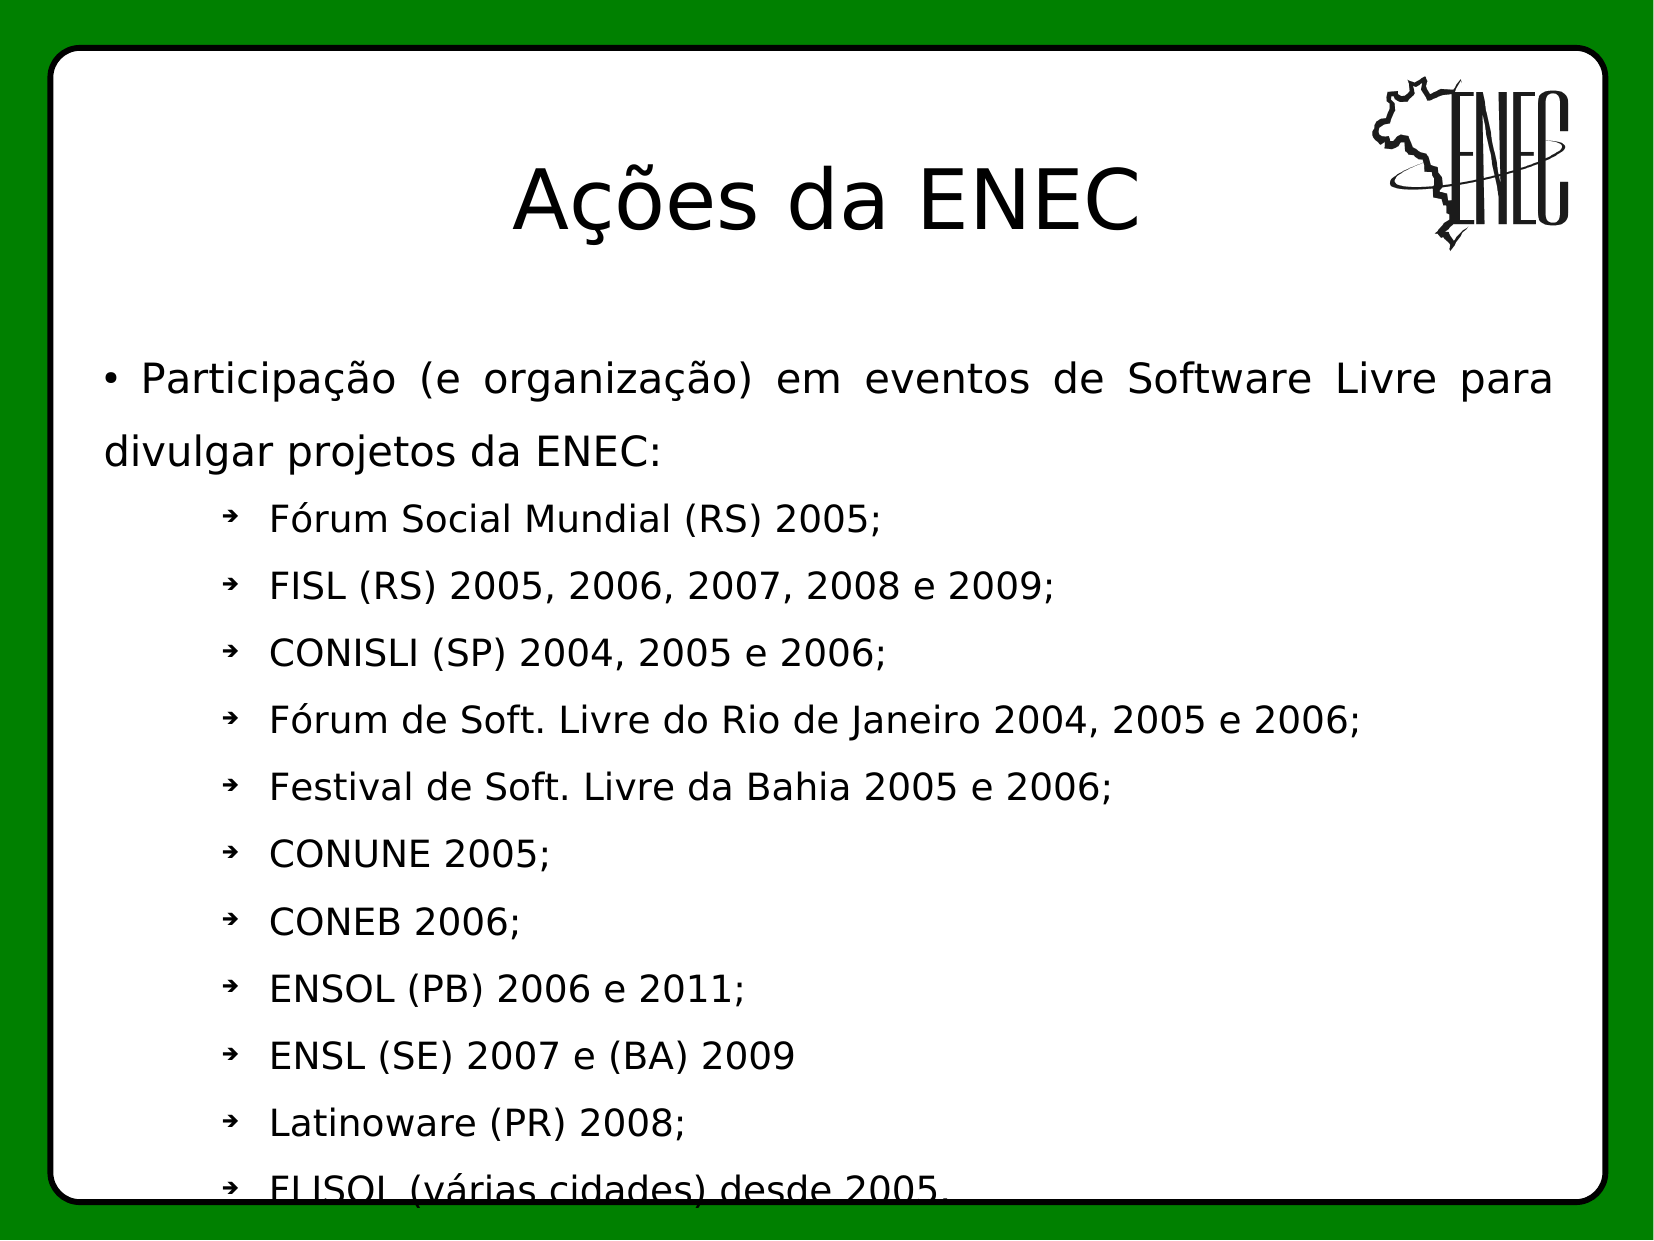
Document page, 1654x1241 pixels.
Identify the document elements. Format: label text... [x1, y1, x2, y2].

list Participação (e organização) em eventos de Software Livre para divulgar projetos da ENEC: Fórum Social Mundial (RS) 2005; FISL (RS) 2005, 2006, 2007, 2008 e 2009; CONISLI (SP) 2004, 2005 e 2006; Fórum de Soft. Livre do Rio de Janeiro 2004, 2005 e 2006; Festival de Soft. Livre da Bahia 2005 e 2006; CONUNE 2005; CONEB 2006; ENSOL (PB) 2006 e 2011; ENSL (SE) 2007 e (BA) 2009 Latinoware (PR) 2008; FLISOL (várias cidades) desde 2005. [103, 330, 1555, 1189]
picture [1367, 71, 1574, 273]
title Ações da ENEC [121, 97, 1534, 305]
